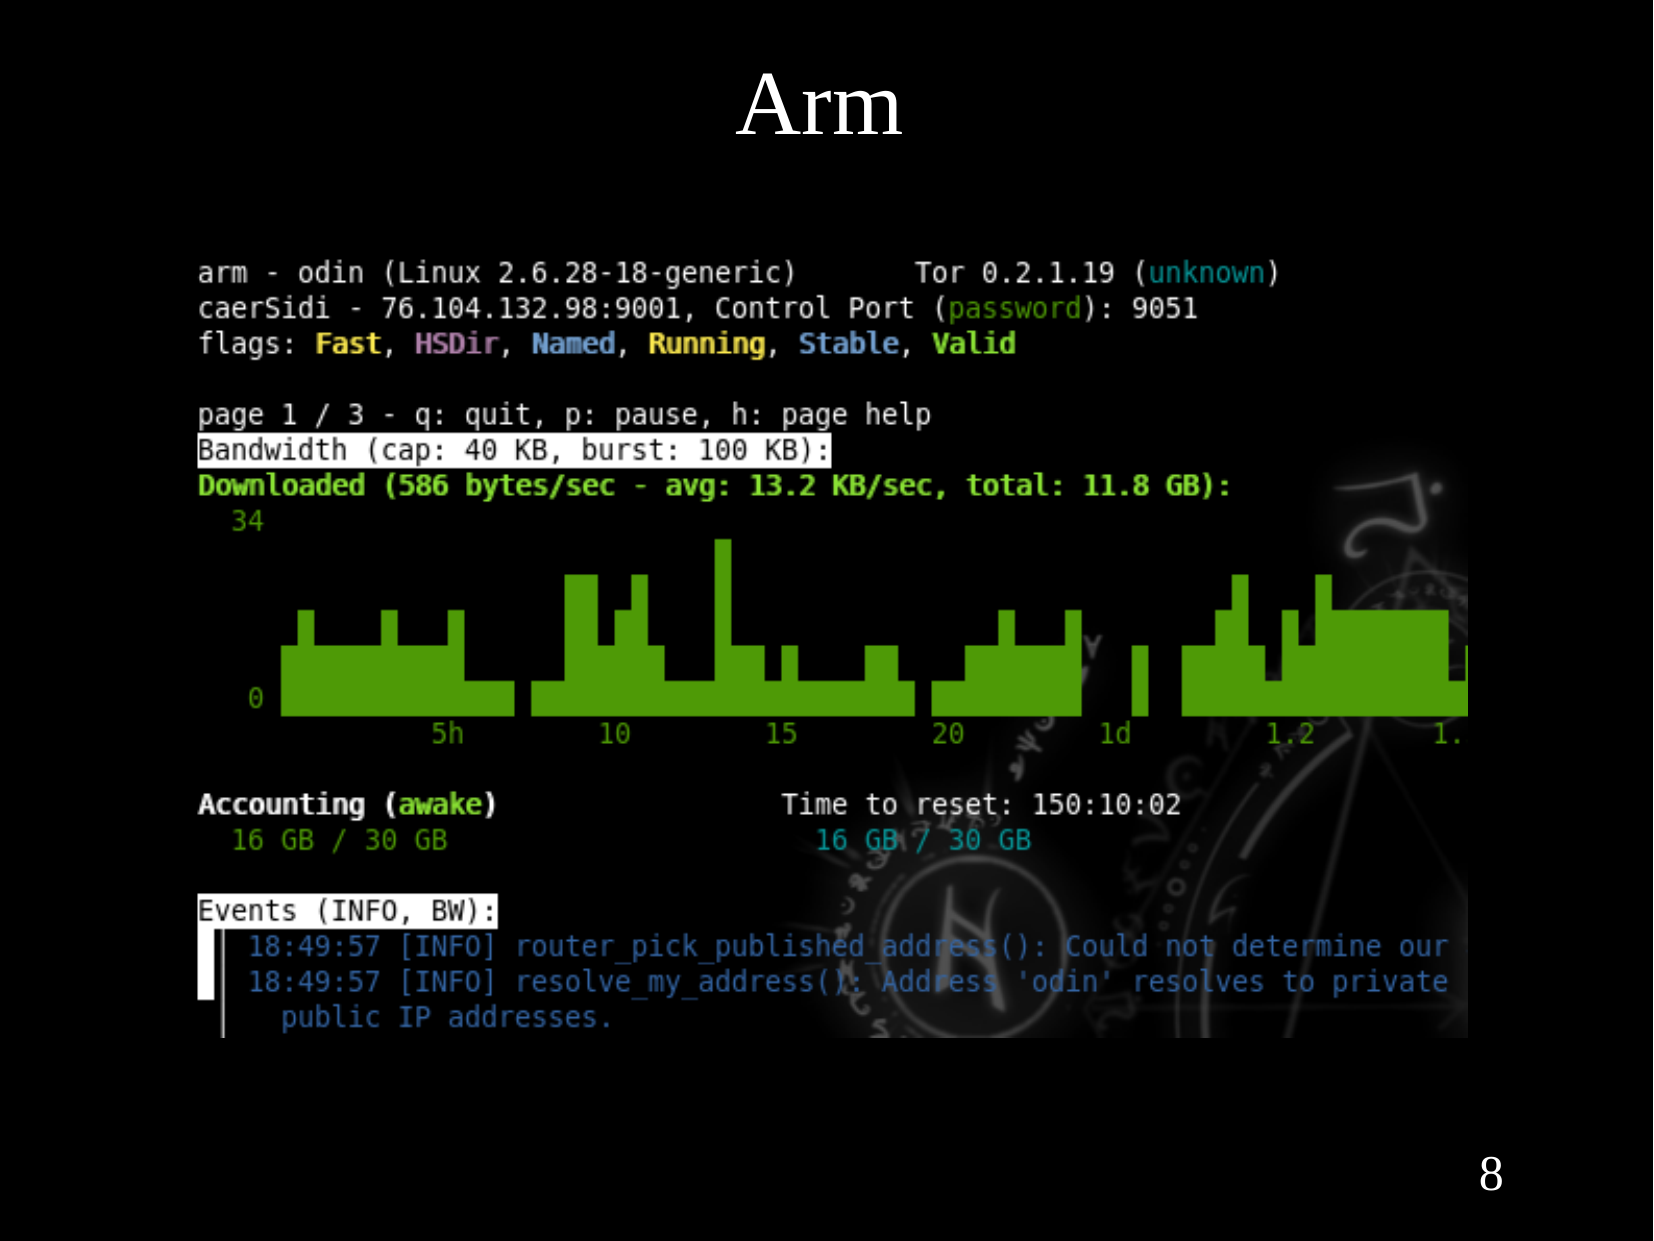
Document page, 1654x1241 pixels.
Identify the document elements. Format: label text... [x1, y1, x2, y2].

title Arm [113, 0, 1526, 208]
picture [196, 254, 1468, 1039]
